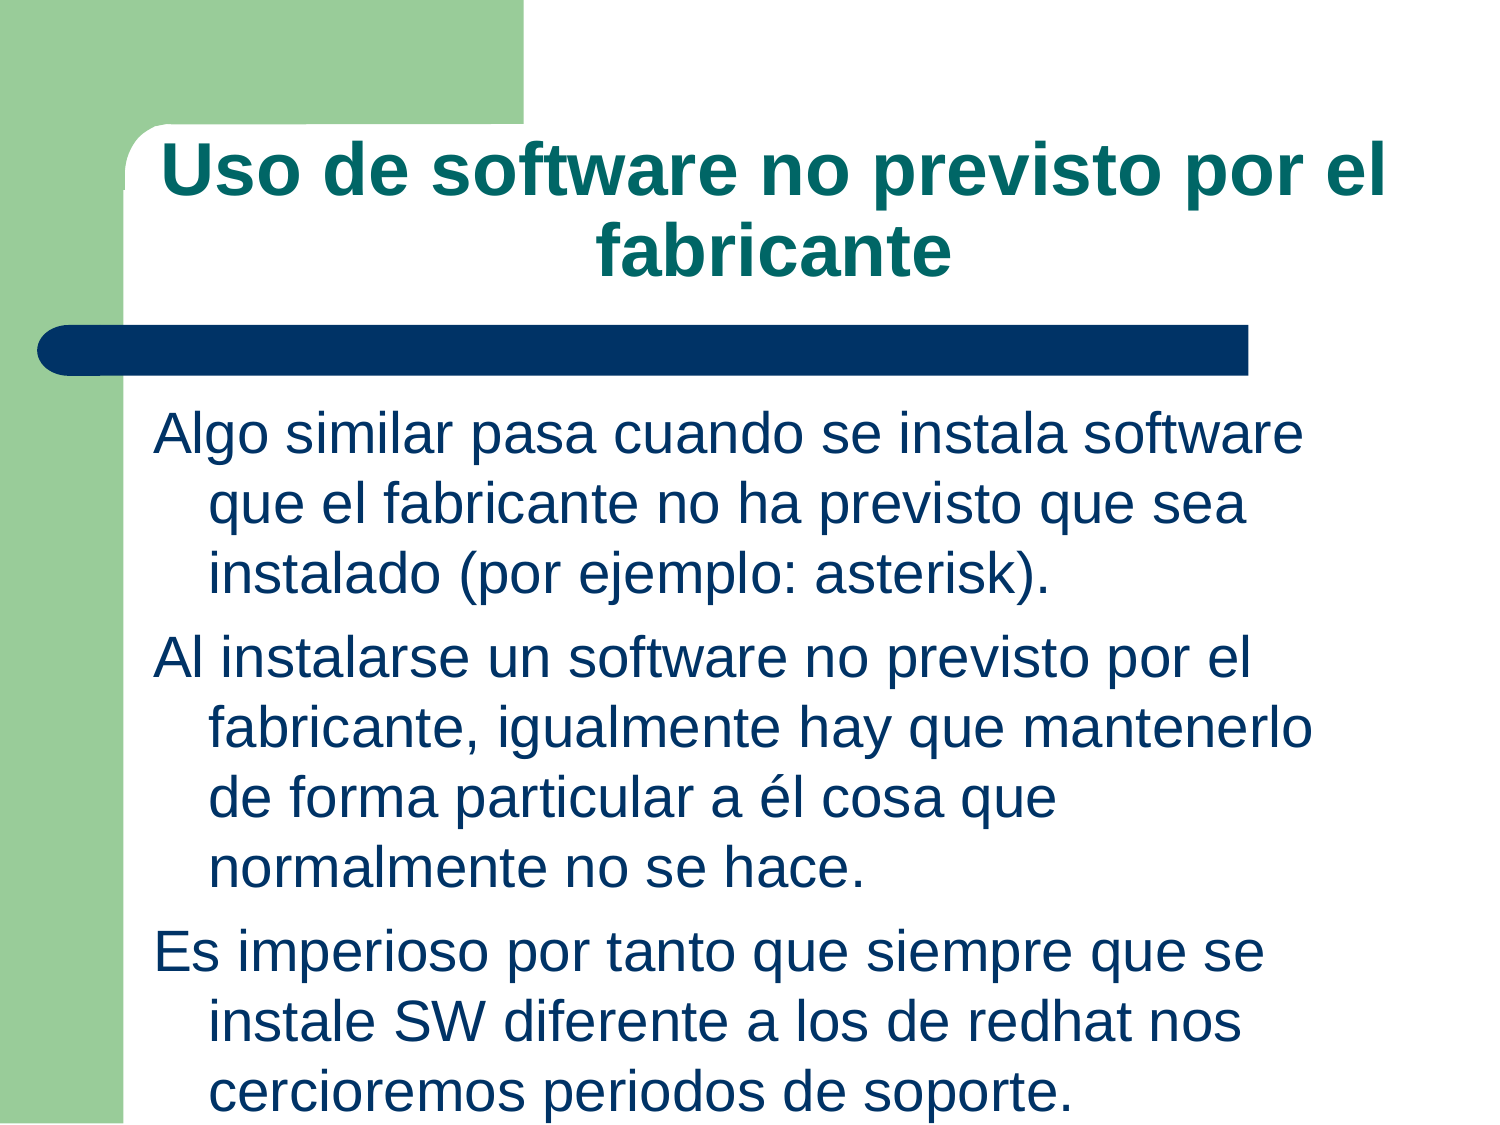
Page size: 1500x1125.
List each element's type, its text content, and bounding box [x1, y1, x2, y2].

title Uso de software no previsto por el fabricante [136, 122, 1413, 300]
list Algo similar pasa cuando se instala software que el fabricante no ha previsto que sea instalado (por ejemplo: asterisk). Al instalarse un software no previsto por el fabricante, igualmente hay que mantenerlo de forma particular a él cosa que normalmente no se hace. Es imperioso por tanto que siempre que se instale SW diferente a los de redhat nos cercioremos periodos de soporte. [137, 387, 1399, 1125]
